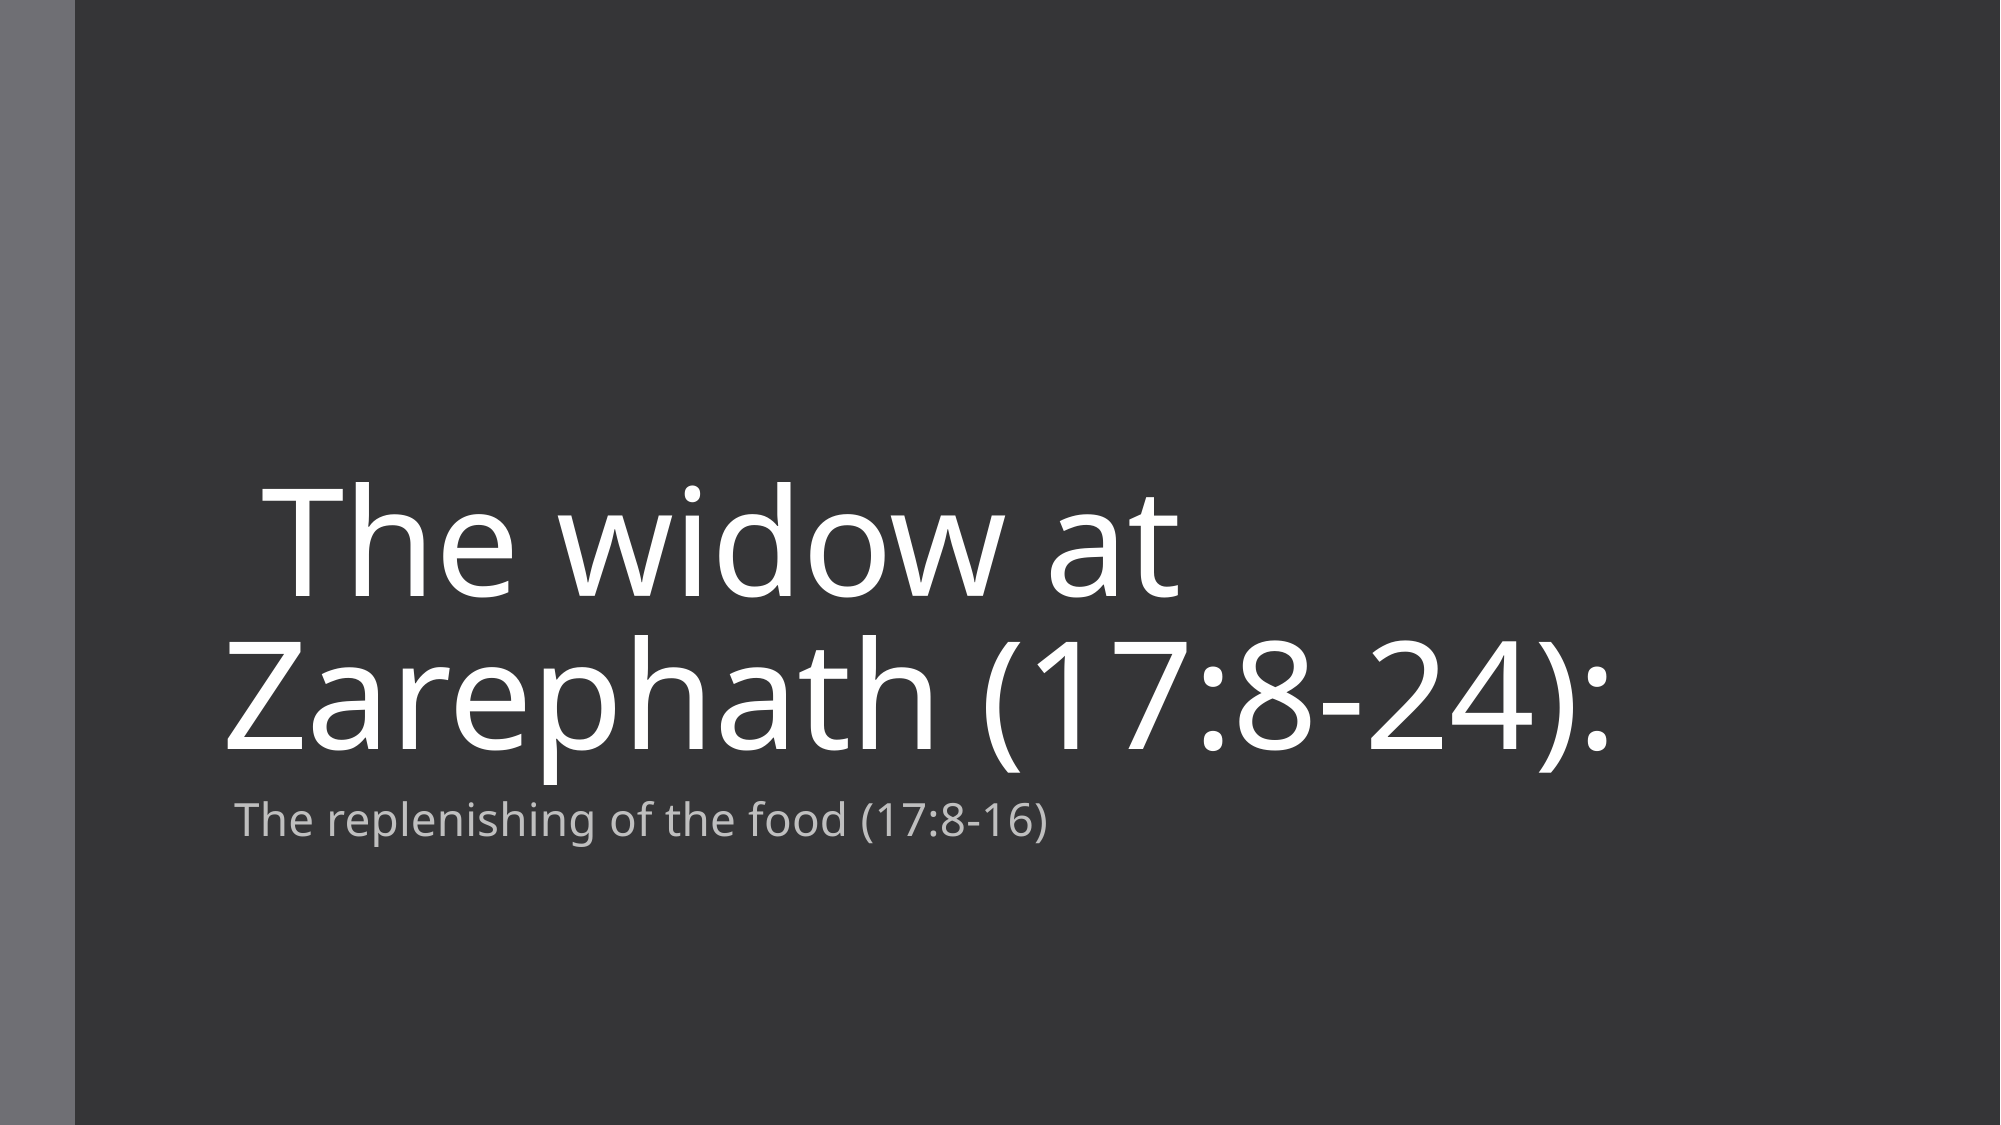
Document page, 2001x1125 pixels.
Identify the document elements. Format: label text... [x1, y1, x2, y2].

subtitle The replenishing of the food (17:8-16) [206, 787, 1752, 1066]
title The widow at Zarephath (17:8-24): [206, 124, 1752, 787]
